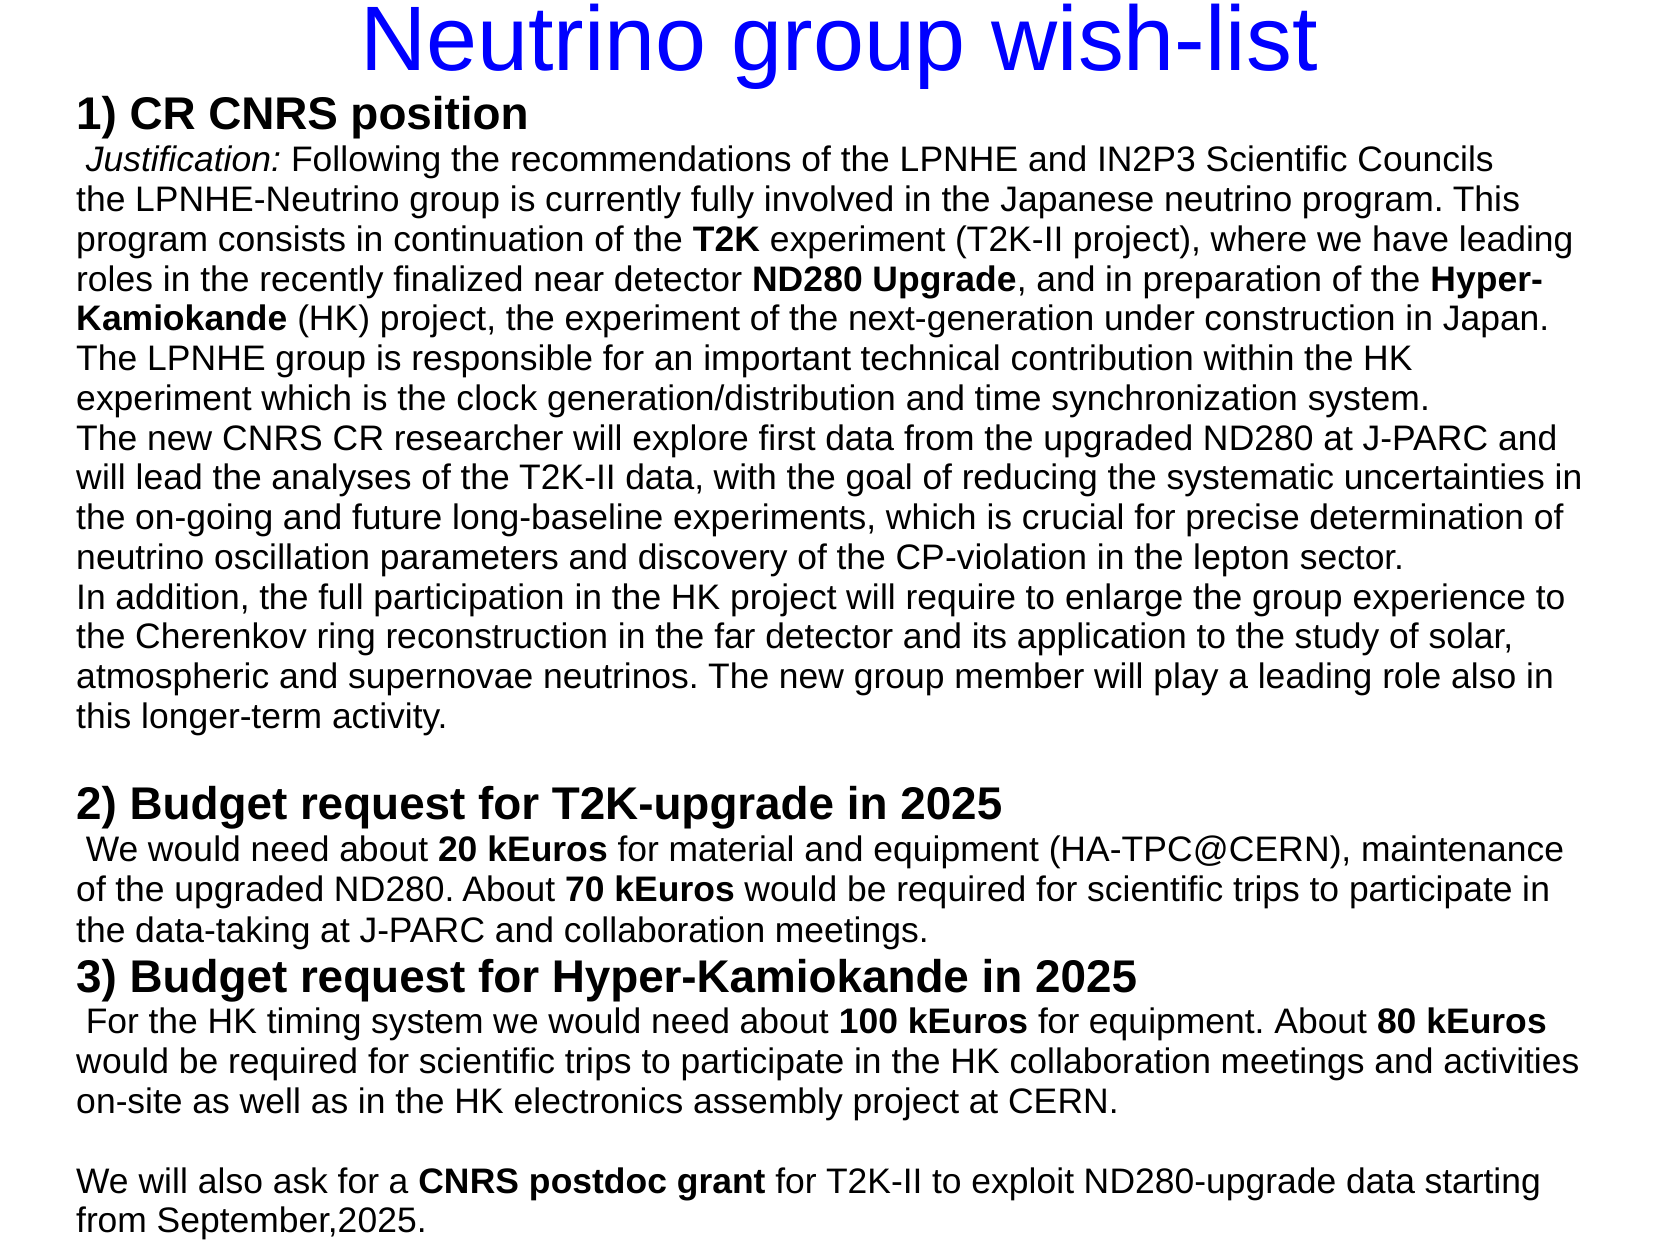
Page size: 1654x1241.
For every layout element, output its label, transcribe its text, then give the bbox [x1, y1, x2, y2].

title Neutrino group wish-list [82, 0, 1571, 81]
text_box 1) CR CNRS position Justification: Following the recommendations of the LPNHE and IN2P3 Scientific Councils the LPNHE-Neutrino group is currently fully involved in the Japanese neutrino program. This program consists in continuation of the T2K experiment (T2K-II project), where we have leading roles in the recently finalized near detector ND280 Upgrade, and in preparation of the Hyper-Kamiokande (HK) project, the experiment of the next-generation under construction in Japan. The LPNHE group is responsible for an important technical contribution within the HK experiment which is the clock generation/distribution and time synchronization system. The new CNRS CR researcher will explore first data from the upgraded ND280 at J-PARC and will lead the analyses of the T2K-II data, with the goal of reducing the systematic uncertainties in the on-going and future long-baseline experiments, which is crucial for precise determination of neutrino oscillation parameters and discovery of the CP-violation in the lepton sector. In addition, the full participation in the HK project will require to enlarge the group experience to the Cherenkov ring reconstruction in the far detector and its application to the study of solar, atmospheric and supernovae neutrinos. The new group member will play a leading role also in this longer-term activity. 2) Budget request for T2K-upgrade in 2025 We would need about 20 kEuros for material and equipment (HA-TPC@CERN), maintenance of the upgraded ND280. About 70 kEuros would be required for scientific trips to participate in the data-taking at J-PARC and collaboration meetings. 3) Budget request for Hyper-Kamiokande in 2025 For the HK timing system we would need about 100 kEuros for equipment. About 80 kEuros would be required for scientific trips to participate in the HK collaboration meetings and activities on-site as well as in the HK electronics assembly project at CERN. We will also ask for a CNRS postdoc grant for T2K-II to exploit ND280-upgrade data starting from September,2025. [61, 81, 1600, 1241]
